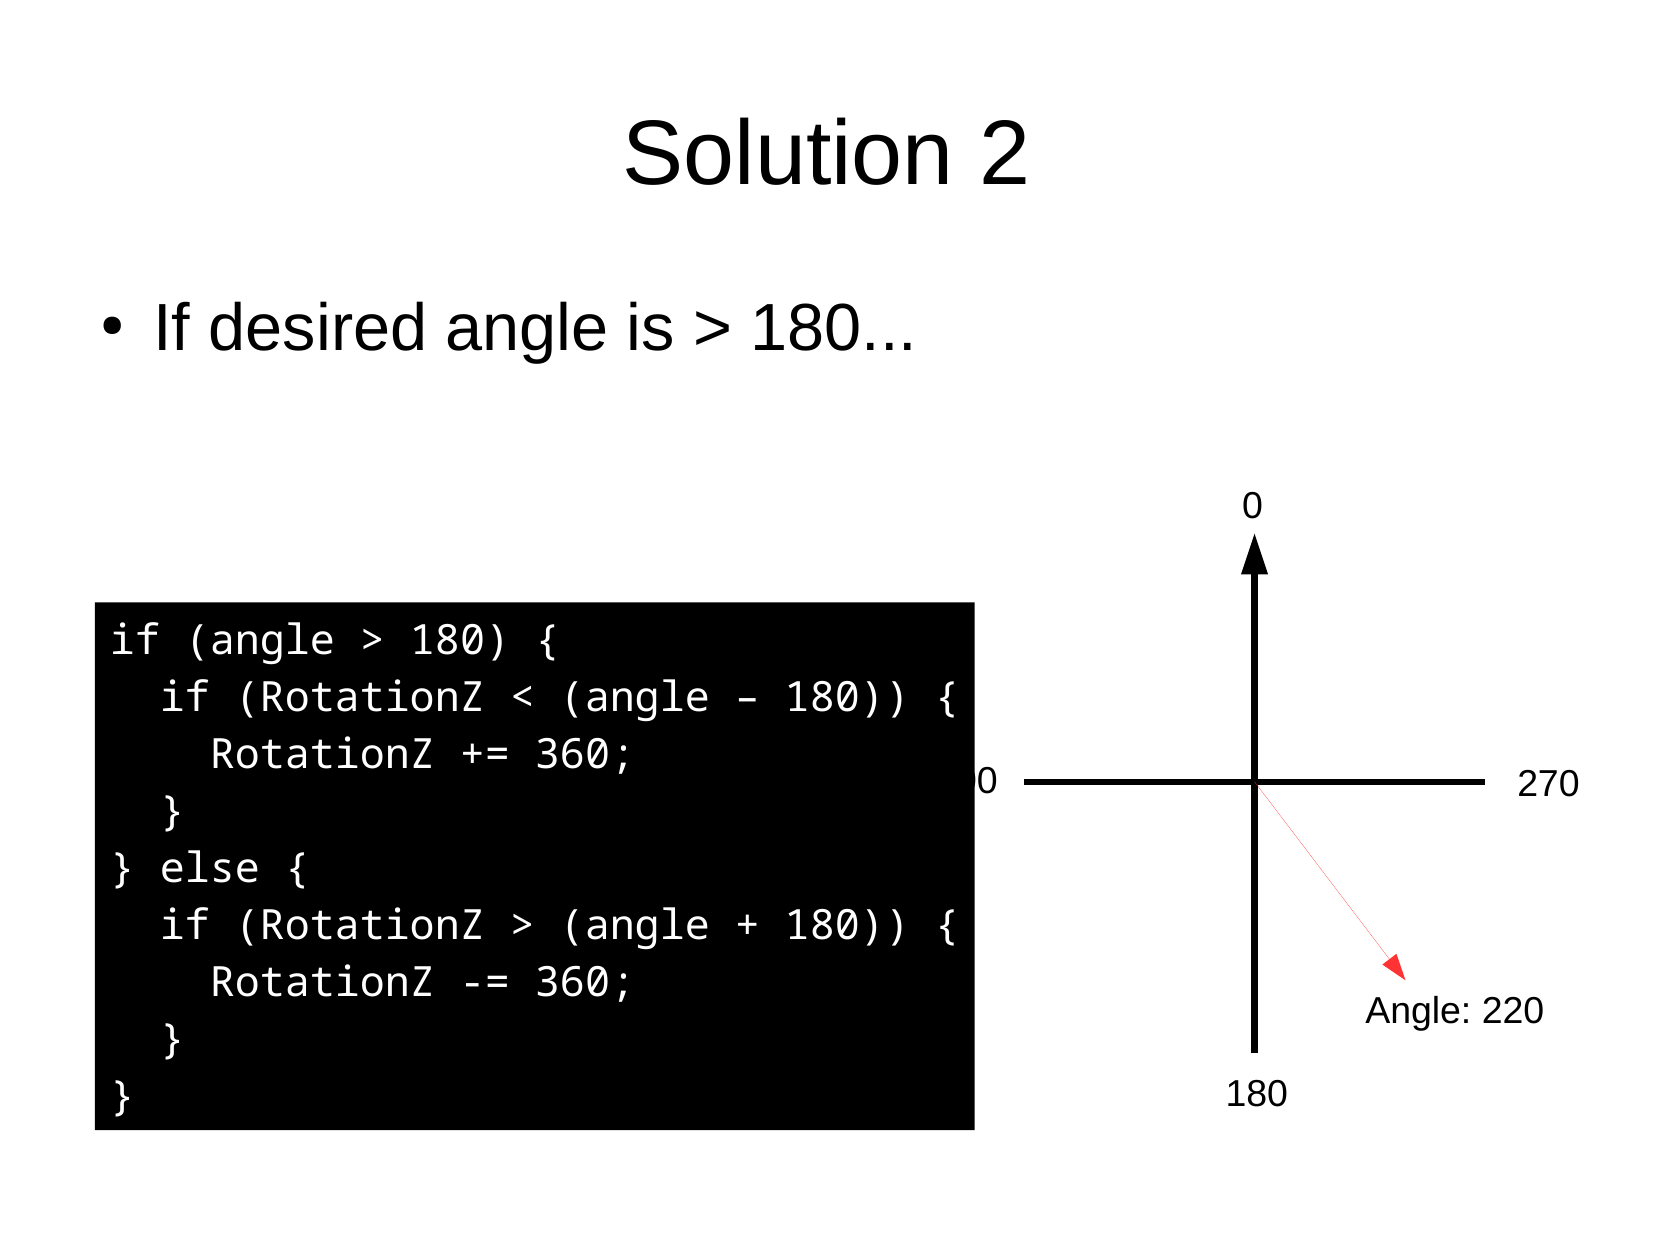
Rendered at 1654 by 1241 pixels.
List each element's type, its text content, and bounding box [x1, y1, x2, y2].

text_box if (angle > 180) { if (RotationZ < (angle – 180)) { RotationZ += 360; } } else { if (RotationZ > (angle + 180)) { RotationZ -= 360; } } [94, 602, 839, 993]
text_box 180 [1210, 1065, 1303, 1123]
list If desired angle is > 180... [82, 290, 1571, 1010]
text_box Angle: 220 [1350, 982, 1560, 1040]
title Solution 2 [82, 49, 1571, 257]
text_box 0 [1227, 477, 1278, 534]
text_box 270 [1502, 754, 1595, 812]
text_box 90 [941, 752, 1013, 810]
